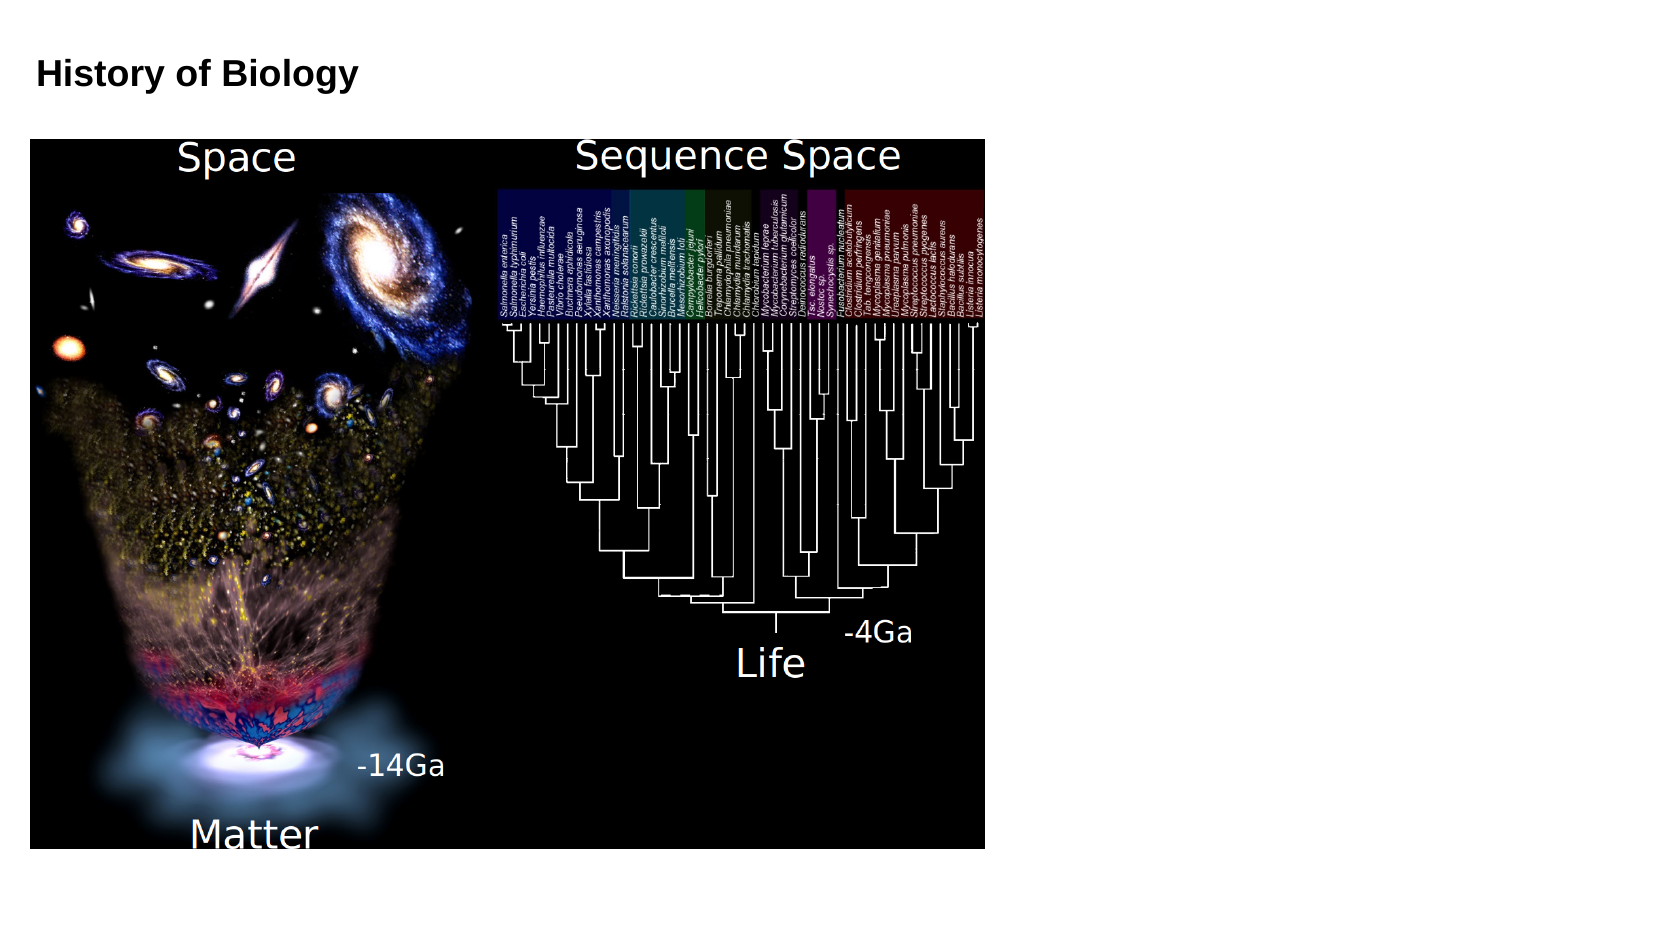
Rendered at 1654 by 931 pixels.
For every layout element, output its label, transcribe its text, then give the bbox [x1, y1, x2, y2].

picture [30, 139, 985, 849]
text_box History of Biology [21, 45, 532, 103]
